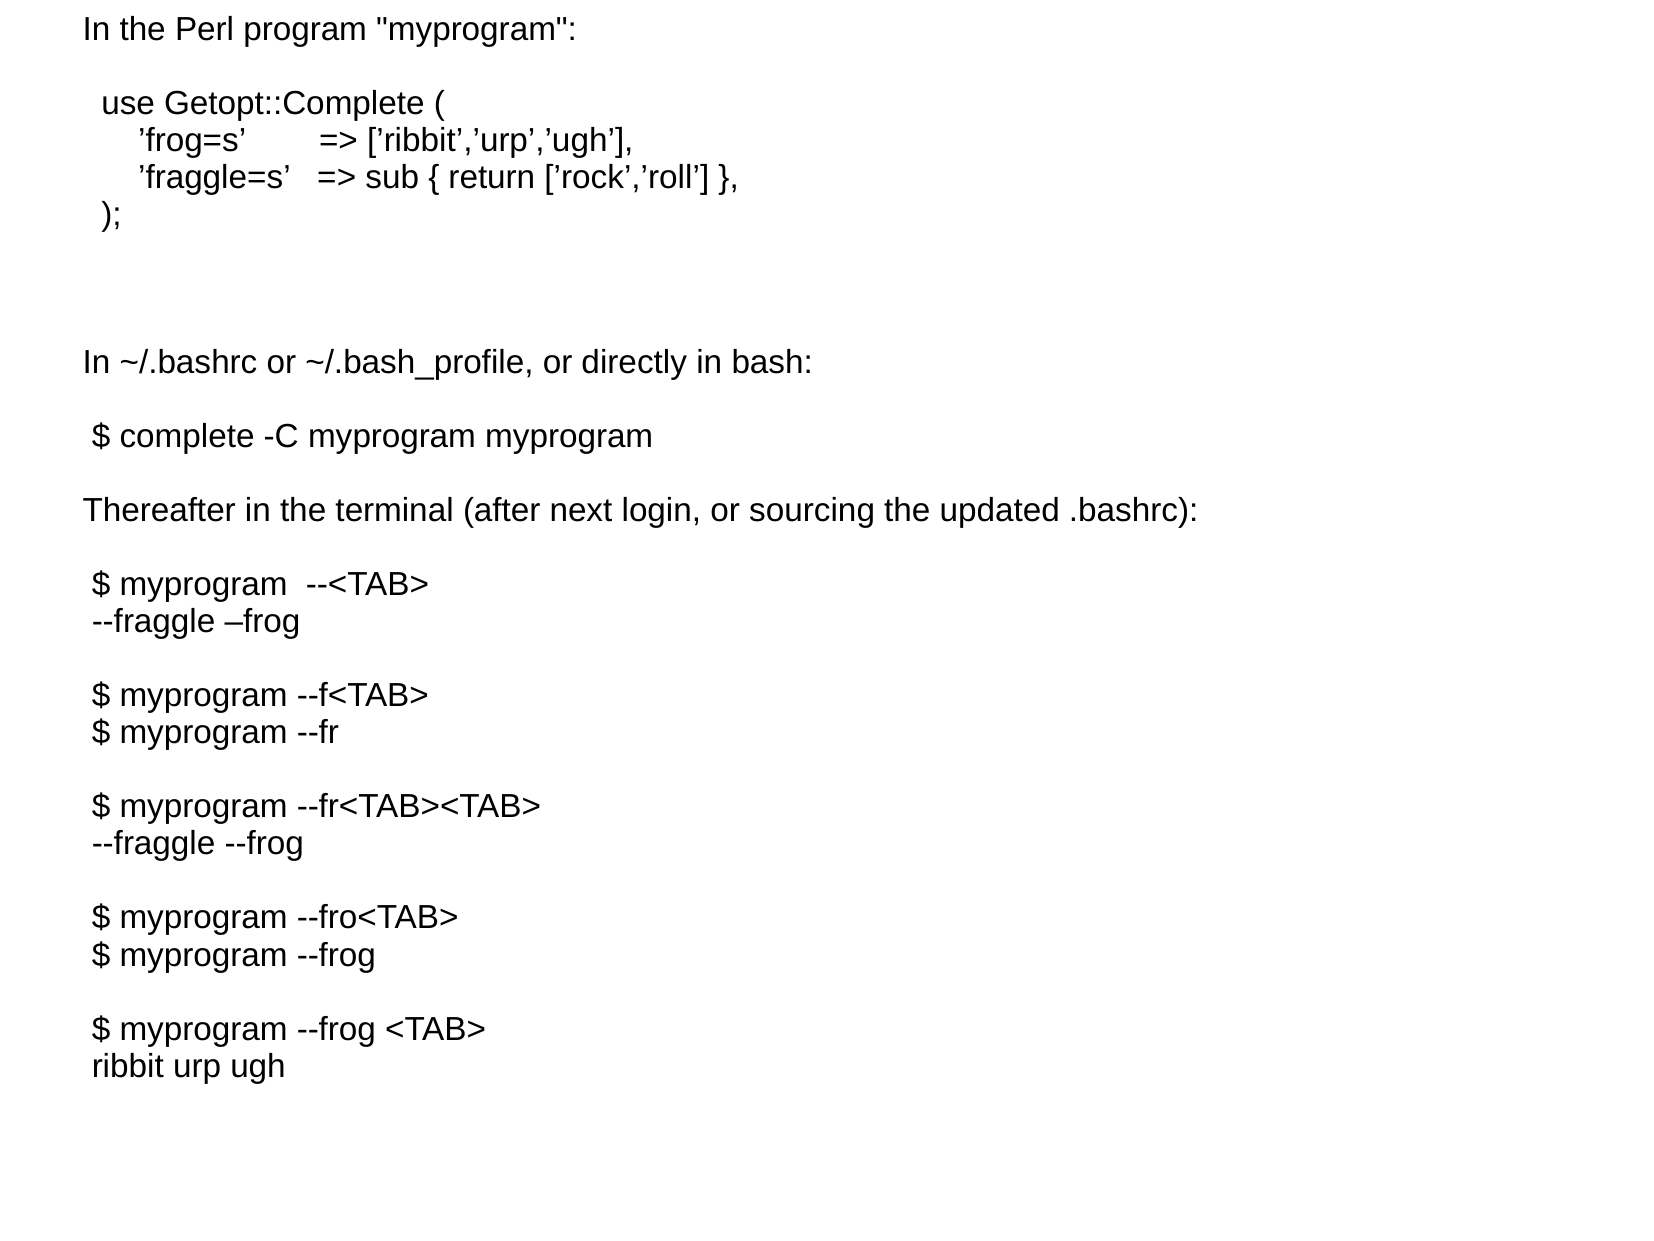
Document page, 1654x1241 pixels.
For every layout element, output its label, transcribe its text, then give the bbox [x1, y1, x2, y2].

subtitle In the Perl program "myprogram": use Getopt::Complete ( ’frog=s’ => [’ribbit’,’urp’,’ugh’], ’fraggle=s’ => sub { return [’rock’,’roll’] }, ); In ~/.bashrc or ~/.bash_profile, or directly in bash: $ complete ‐C myprogram myprogram Thereafter in the terminal (after next login, or sourcing the updated .bashrc): $ myprogram --<TAB> --fraggle –frog $ myprogram ‐‐f<TAB> $ myprogram ‐‐fr $ myprogram ‐‐fr<TAB><TAB> --fraggle --frog $ myprogram ‐‐fro<TAB> $ myprogram ‐‐frog $ myprogram ‐‐frog <TAB> ribbit urp ugh [82, 10, 1571, 1166]
